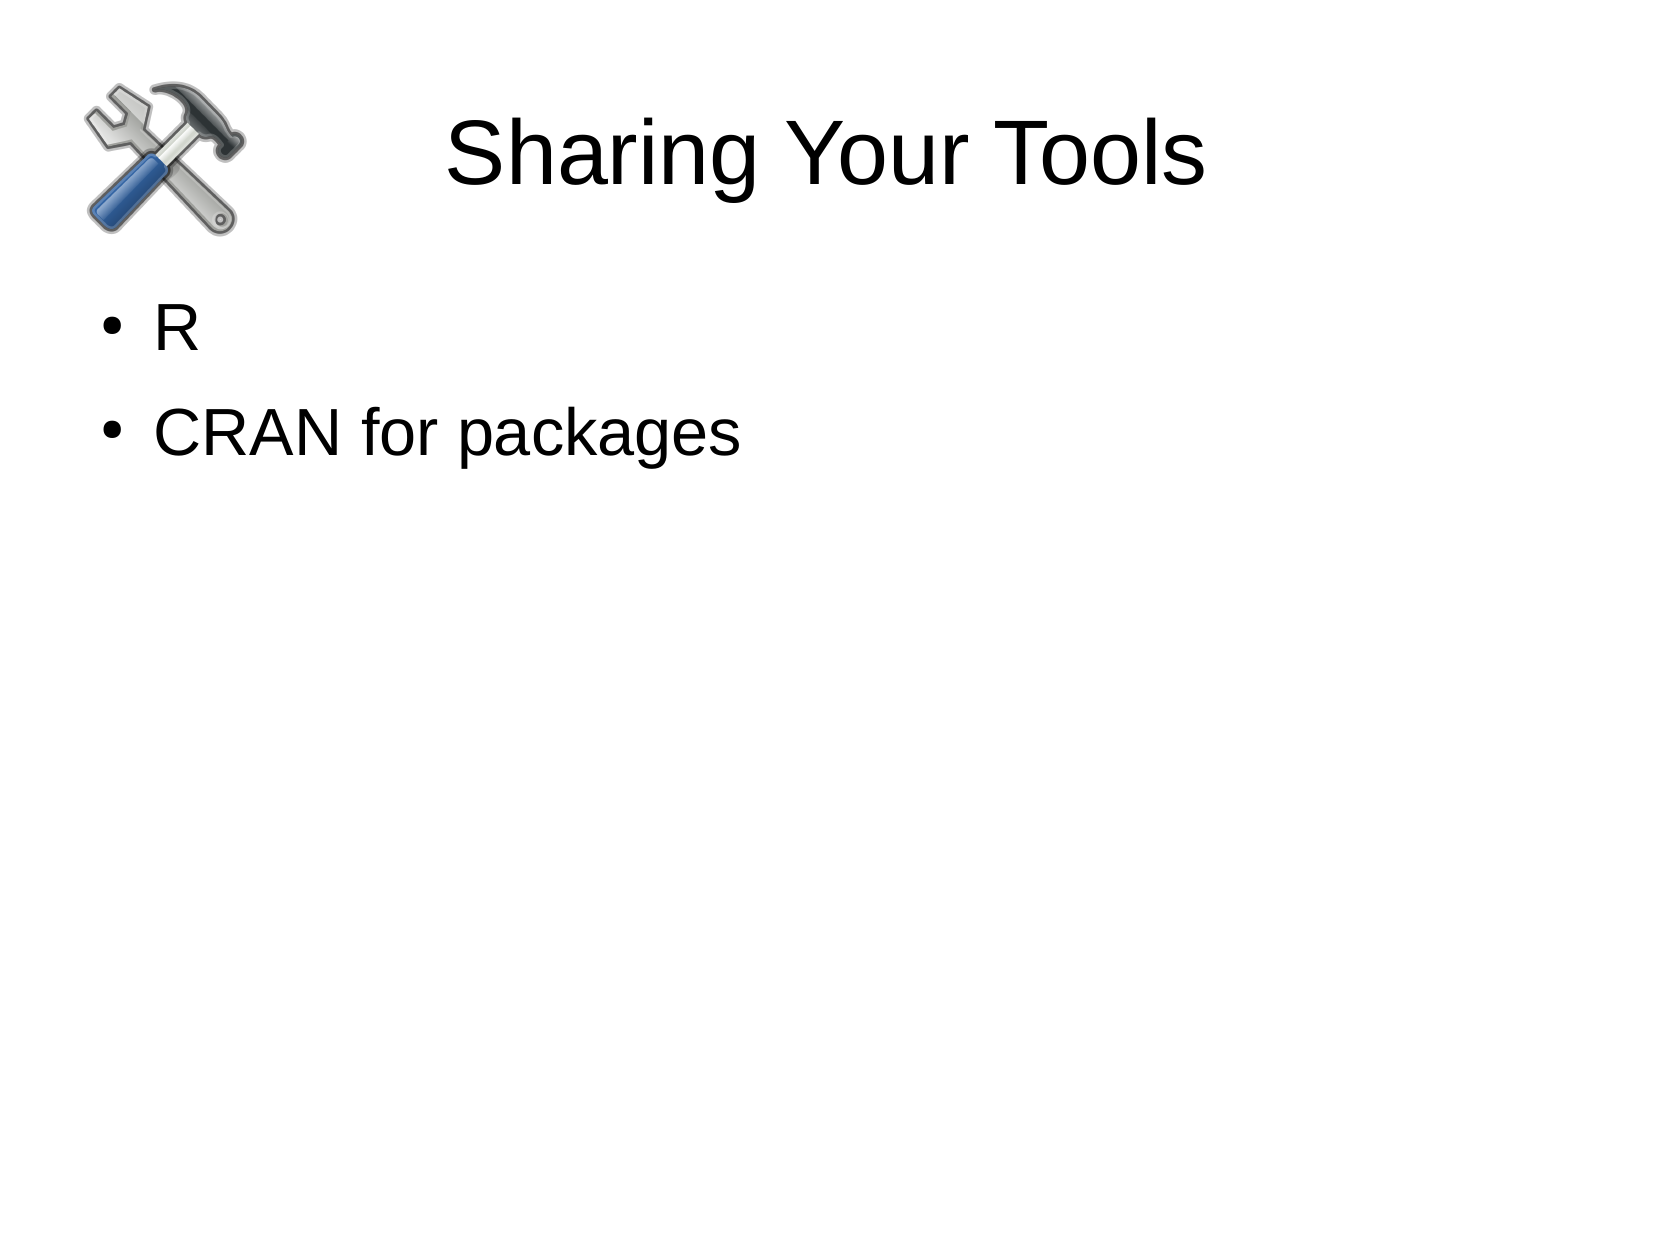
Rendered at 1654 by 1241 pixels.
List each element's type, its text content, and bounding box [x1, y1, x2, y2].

title Sharing Your Tools [82, 49, 1571, 257]
list R CRAN for packages [82, 290, 1538, 1010]
picture [82, 74, 248, 241]
